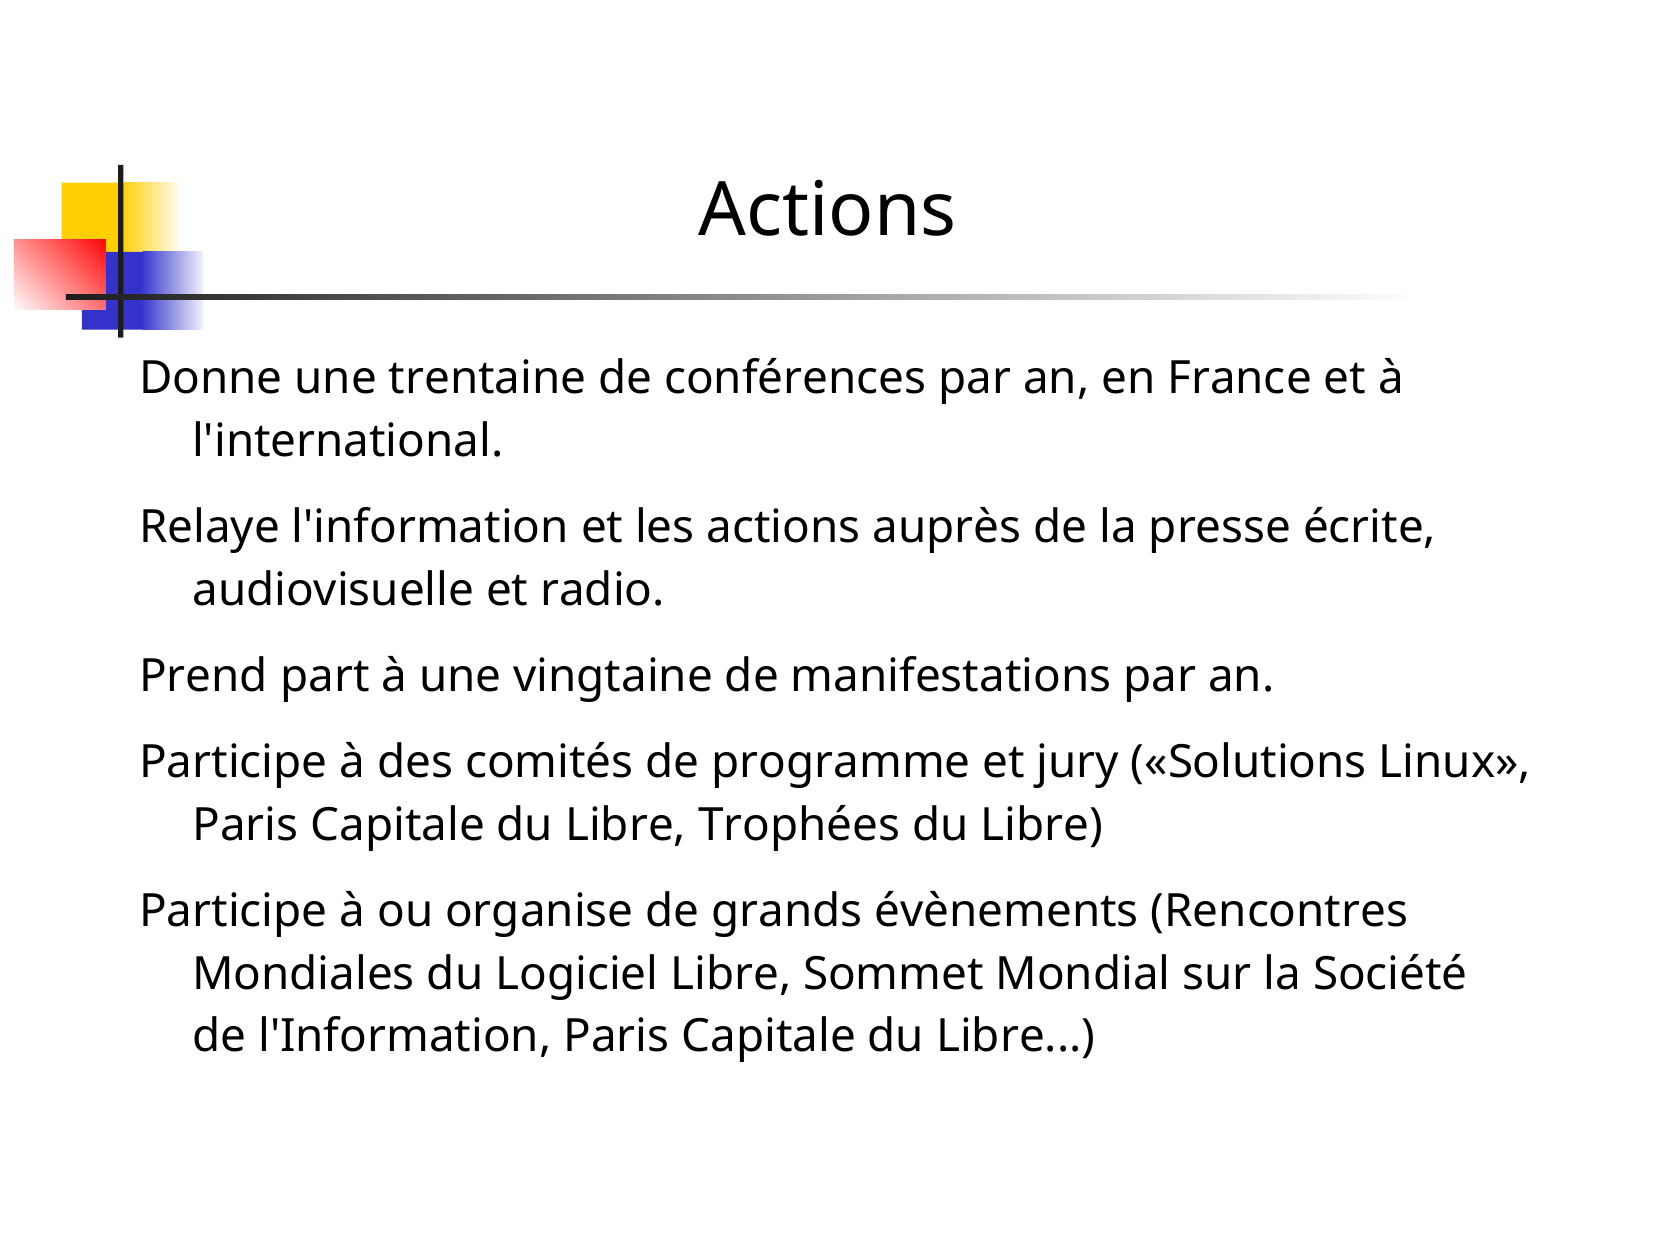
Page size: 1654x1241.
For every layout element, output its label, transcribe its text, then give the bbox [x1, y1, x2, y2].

list Donne une trentaine de conférences par an, en France et à l'international. Relaye l'information et les actions auprès de la presse écrite, audiovisuelle et radio. Prend part à une vingtaine de manifestations par an. Participe à des comités de programme et jury («Solutions Linux», Paris Capitale du Libre, Trophées du Libre) Participe à ou organise de grands évènements (Rencontres Mondiales du Logiciel Libre, Sommet Mondial sur la Société de l'Information, Paris Capitale du Libre...) [121, 344, 1534, 1112]
title Actions [121, 110, 1534, 303]
